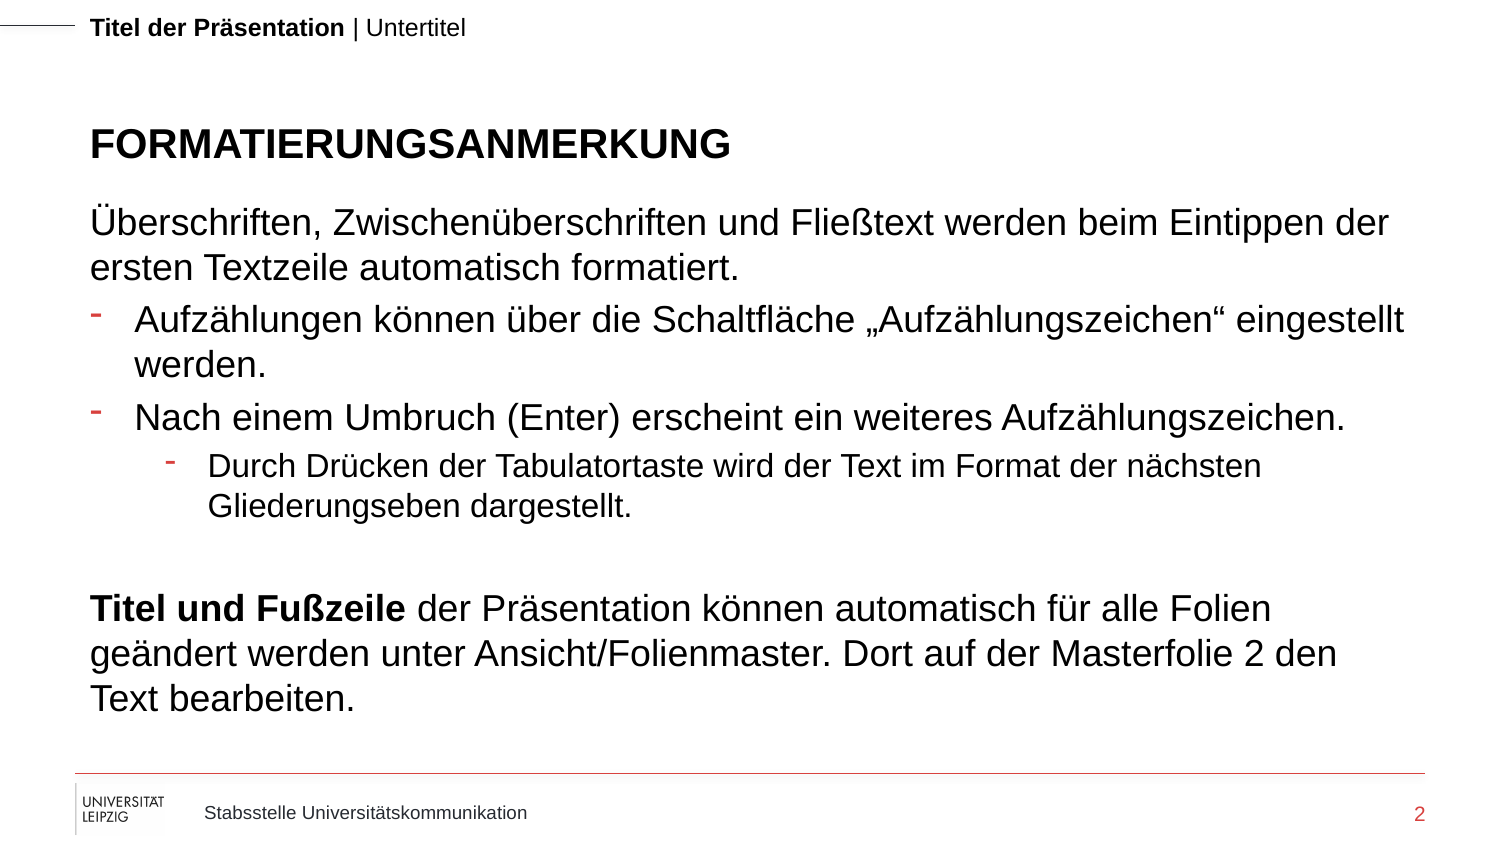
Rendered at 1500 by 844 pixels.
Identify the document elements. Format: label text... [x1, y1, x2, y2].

list Überschriften, Zwischenüberschriften und Fließtext werden beim Eintippen der ersten Textzeile automatisch formatiert. Aufzählungen können über die Schaltfläche „Aufzählungszeichen“ eingestellt werden. Nach einem Umbruch (Enter) erscheint ein weiteres Aufzählungszeichen. Durch Drücken der Tabulatortaste wird der Text im Format der nächsten Gliederungseben dargestellt. Titel und Fußzeile der Präsentation können automatisch für alle Folien geändert werden unter Ansicht/Folienmaster. Dort auf der Masterfolie 2 den Text bearbeiten. [75, 190, 1426, 755]
slide_number <number> [1303, 800, 1426, 834]
picture [75, 782, 165, 836]
title Formatierungsanmerkung [75, 50, 1426, 175]
